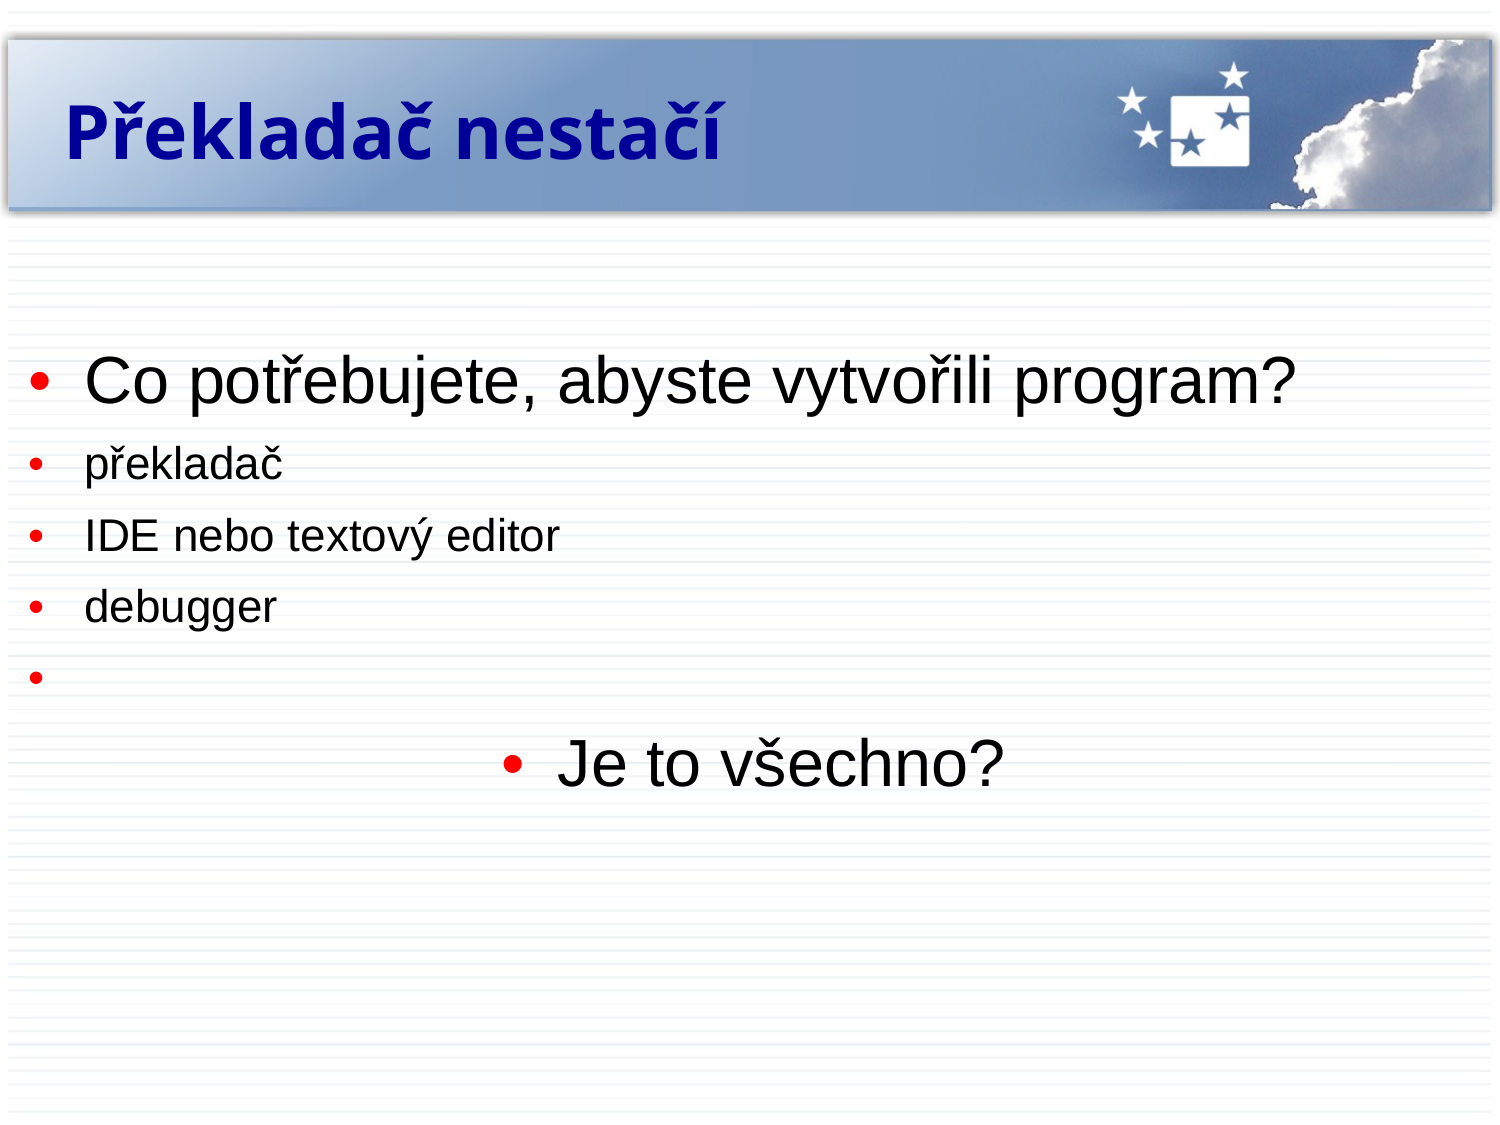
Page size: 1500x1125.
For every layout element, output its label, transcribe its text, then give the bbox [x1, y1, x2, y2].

title Překladač nestačí [63, 26, 1414, 229]
list Co potřebujete, abyste vytvořili program? překladač IDE nebo textový editor debugger Je to všechno? [28, 337, 1480, 1125]
picture [0, 0, 1500, 1125]
